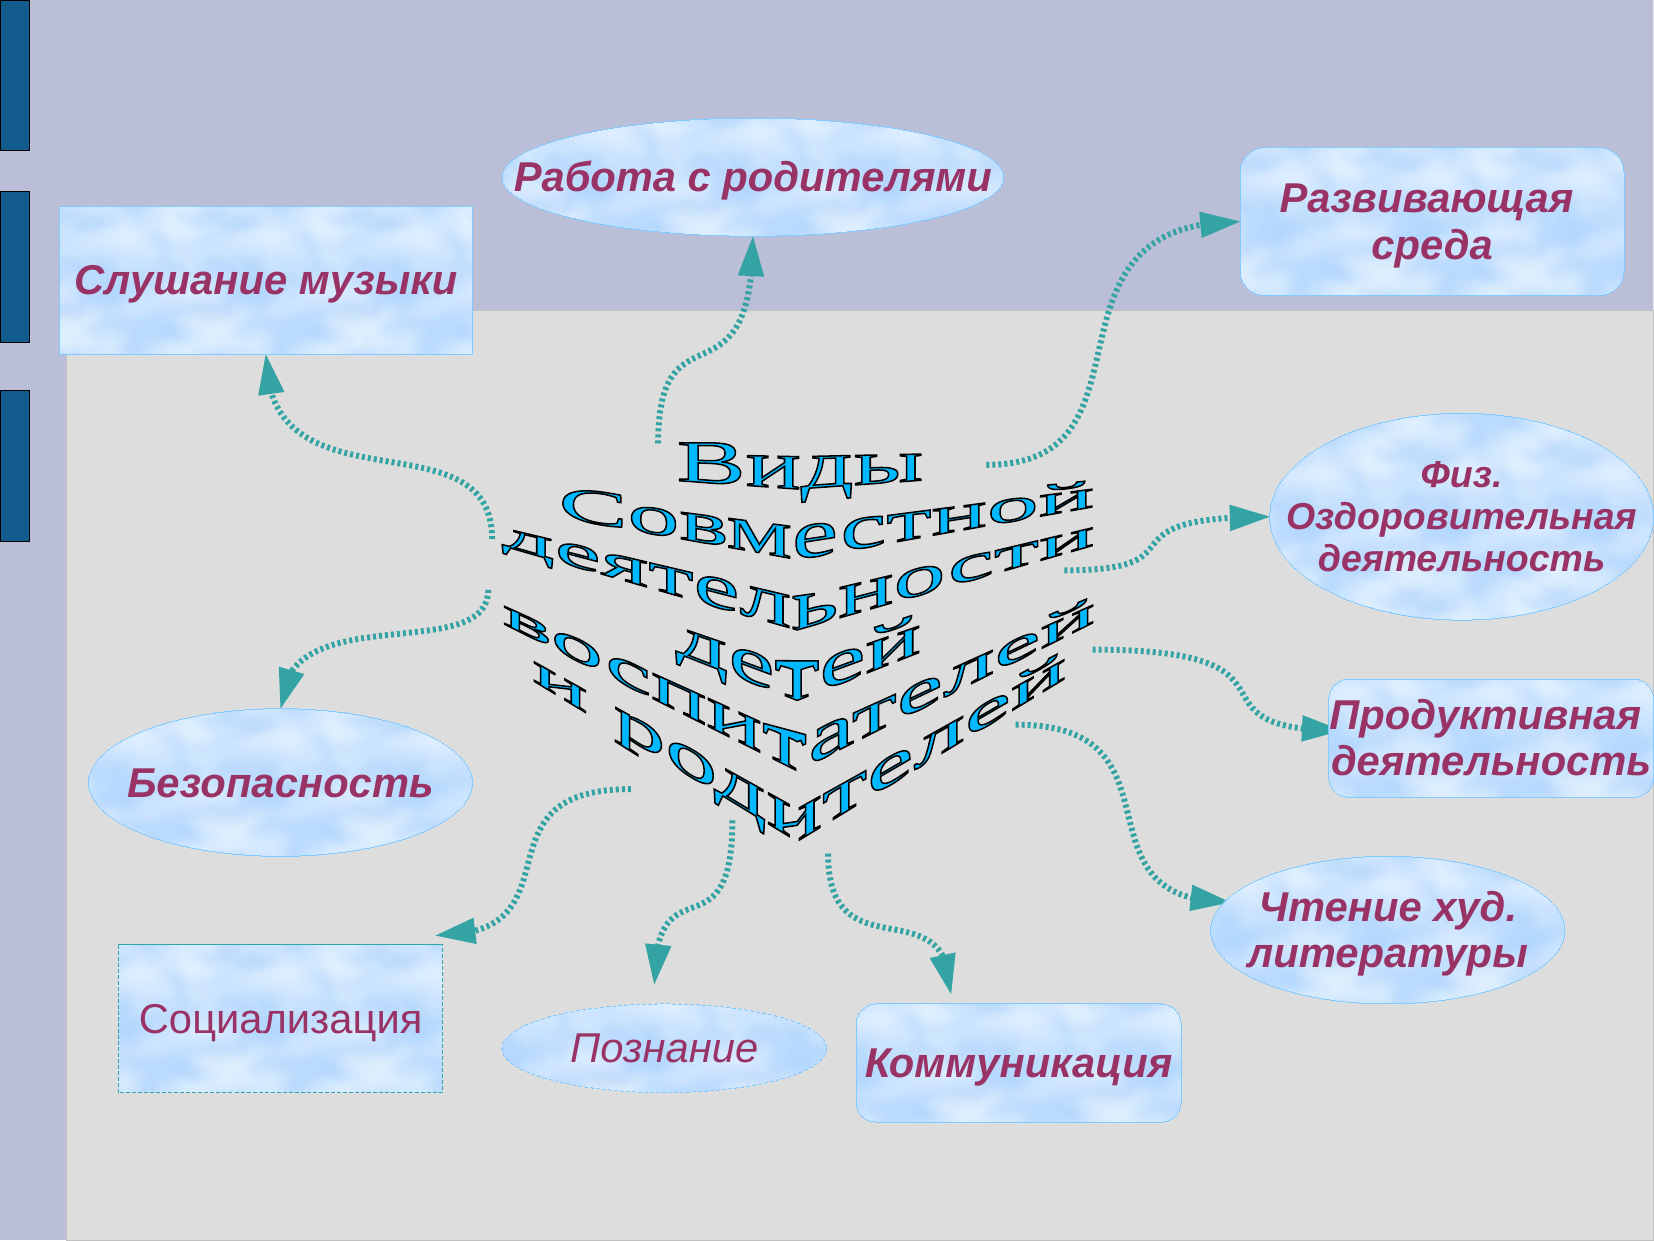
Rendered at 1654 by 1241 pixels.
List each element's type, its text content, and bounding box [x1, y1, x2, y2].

text_box Виды Совместной деятельности детей воспитателей и родителей [855, 455, 898, 485]
text_box Виды Совместной деятельности детей воспитателей и родителей [653, 673, 705, 725]
text_box Виды Совместной деятельности детей воспитателей и родителей [562, 490, 622, 528]
text_box Безопасность [88, 708, 473, 857]
text_box Виды Совместной деятельности детей воспитателей и родителей [897, 566, 942, 598]
text_box Виды Совместной деятельности детей воспитателей и родителей [887, 510, 931, 542]
text_box Виды Совместной деятельности детей воспитателей и родителей [793, 593, 836, 630]
text_box Виды Совместной деятельности детей воспитателей и родителей [609, 658, 649, 695]
text_box Виды Совместной деятельности детей воспитателей и родителей [601, 555, 647, 587]
text_box Виды Совместной деятельности детей воспитателей и родителей [534, 661, 586, 713]
text_box Виды Совместной деятельности детей воспитателей и родителей [681, 512, 725, 545]
text_box Виды Совместной деятельности детей воспитателей и родителей [675, 630, 727, 685]
text_box Виды Совместной деятельности детей воспитателей и родителей [649, 562, 693, 597]
text_box Работа с родителями [501, 118, 1004, 237]
text_box Виды Совместной деятельности детей воспитателей и родителей [995, 540, 1038, 571]
text_box Виды Совместной деятельности детей воспитателей и родителей [714, 769, 765, 834]
text_box Виды Совместной деятельности детей воспитателей и родителей [823, 770, 866, 820]
text_box Слушание музыки [59, 206, 473, 355]
text_box Виды Совместной деятельности детей воспитателей и родителей [615, 707, 662, 756]
text_box Чтение худ. литературы [1210, 856, 1566, 1004]
text_box Виды Совместной деятельности детей воспитателей и родителей [901, 678, 940, 714]
text_box Виды Совместной деятельности детей воспитателей и родителей [631, 507, 676, 536]
text_box Виды Совместной деятельности детей воспитателей и родителей [943, 650, 993, 697]
text_box Виды Совместной деятельности детей воспитателей и родителей [775, 660, 819, 701]
text_box Виды Совместной деятельности детей воспитателей и родителей [708, 698, 760, 753]
text_box Виды Совместной деятельности детей воспитателей и родителей [871, 750, 910, 791]
text_box Виды Совместной деятельности детей воспитателей и родителей [768, 792, 820, 841]
text_box Виды Совместной деятельности детей воспитателей и родителей [914, 716, 963, 770]
text_box Виды Совместной деятельности детей воспитателей и родителей [669, 743, 714, 784]
text_box Виды Совместной деятельности детей воспитателей и родителей [679, 442, 741, 484]
text_box Развивающая среда [1240, 147, 1625, 296]
text_box Виды Совместной деятельности детей воспитателей и родителей [504, 606, 549, 643]
text_box Виды Совместной деятельности детей воспитателей и родителей [554, 633, 599, 667]
text_box Виды Совместной деятельности детей воспитателей и родителей [812, 718, 853, 761]
text_box Социализация [118, 945, 443, 1093]
text_box Виды Совместной деятельности детей воспитателей и родителей [844, 516, 884, 549]
text_box Виды Совместной деятельности детей воспитателей и родителей [969, 695, 1008, 732]
text_box Виды Совместной деятельности детей воспитателей и родителей [801, 455, 852, 503]
text_box Виды Совместной деятельности детей воспитателей и родителей [732, 649, 771, 688]
text_box Физ. Оздоровительная деятельность [1269, 413, 1654, 621]
text_box Виды Совместной деятельности детей воспитателей и родителей [728, 518, 790, 559]
text_box Виды Совместной деятельности детей воспитателей и родителей [763, 723, 806, 771]
text_box Виды Совместной деятельности детей воспитателей и родителей [740, 586, 789, 628]
text_box Виды Совместной деятельности детей воспитателей и родителей [1012, 659, 1064, 711]
text_box Познание [501, 1003, 827, 1093]
text_box Виды Совместной деятельности детей воспитателей и родителей [933, 503, 985, 536]
text_box Виды Совместной деятельности детей воспитателей и родителей [502, 530, 553, 569]
text_box Виды Совместной деятельности детей воспитателей и родителей [1041, 527, 1093, 561]
text_box Виды Совместной деятельности детей воспитателей и родителей [840, 575, 892, 618]
text_box Виды Совместной деятельности детей воспитателей и родителей [747, 455, 799, 490]
text_box Виды Совместной деятельности детей воспитателей и родителей [697, 576, 736, 611]
text_box Виды Совместной деятельности детей воспитателей и родителей [796, 523, 835, 558]
text_box Коммуникация [856, 1003, 1182, 1123]
text_box Виды Совместной деятельности детей воспитателей и родителей [1042, 605, 1093, 649]
text_box Продуктивная деятельность [1328, 679, 1654, 798]
text_box Виды Совместной деятельности детей воспитателей и родителей [853, 694, 896, 739]
text_box Виды Совместной деятельности детей воспитателей и родителей [998, 634, 1037, 666]
text_box Виды Совместной деятельности детей воспитателей и родителей [951, 552, 991, 582]
text_box Виды Совместной деятельности детей воспитателей и родителей [1040, 489, 1092, 517]
text_box Виды Совместной деятельности детей воспитателей и родителей [823, 649, 862, 686]
text_box Виды Совместной деятельности детей воспитателей и родителей [867, 626, 919, 673]
